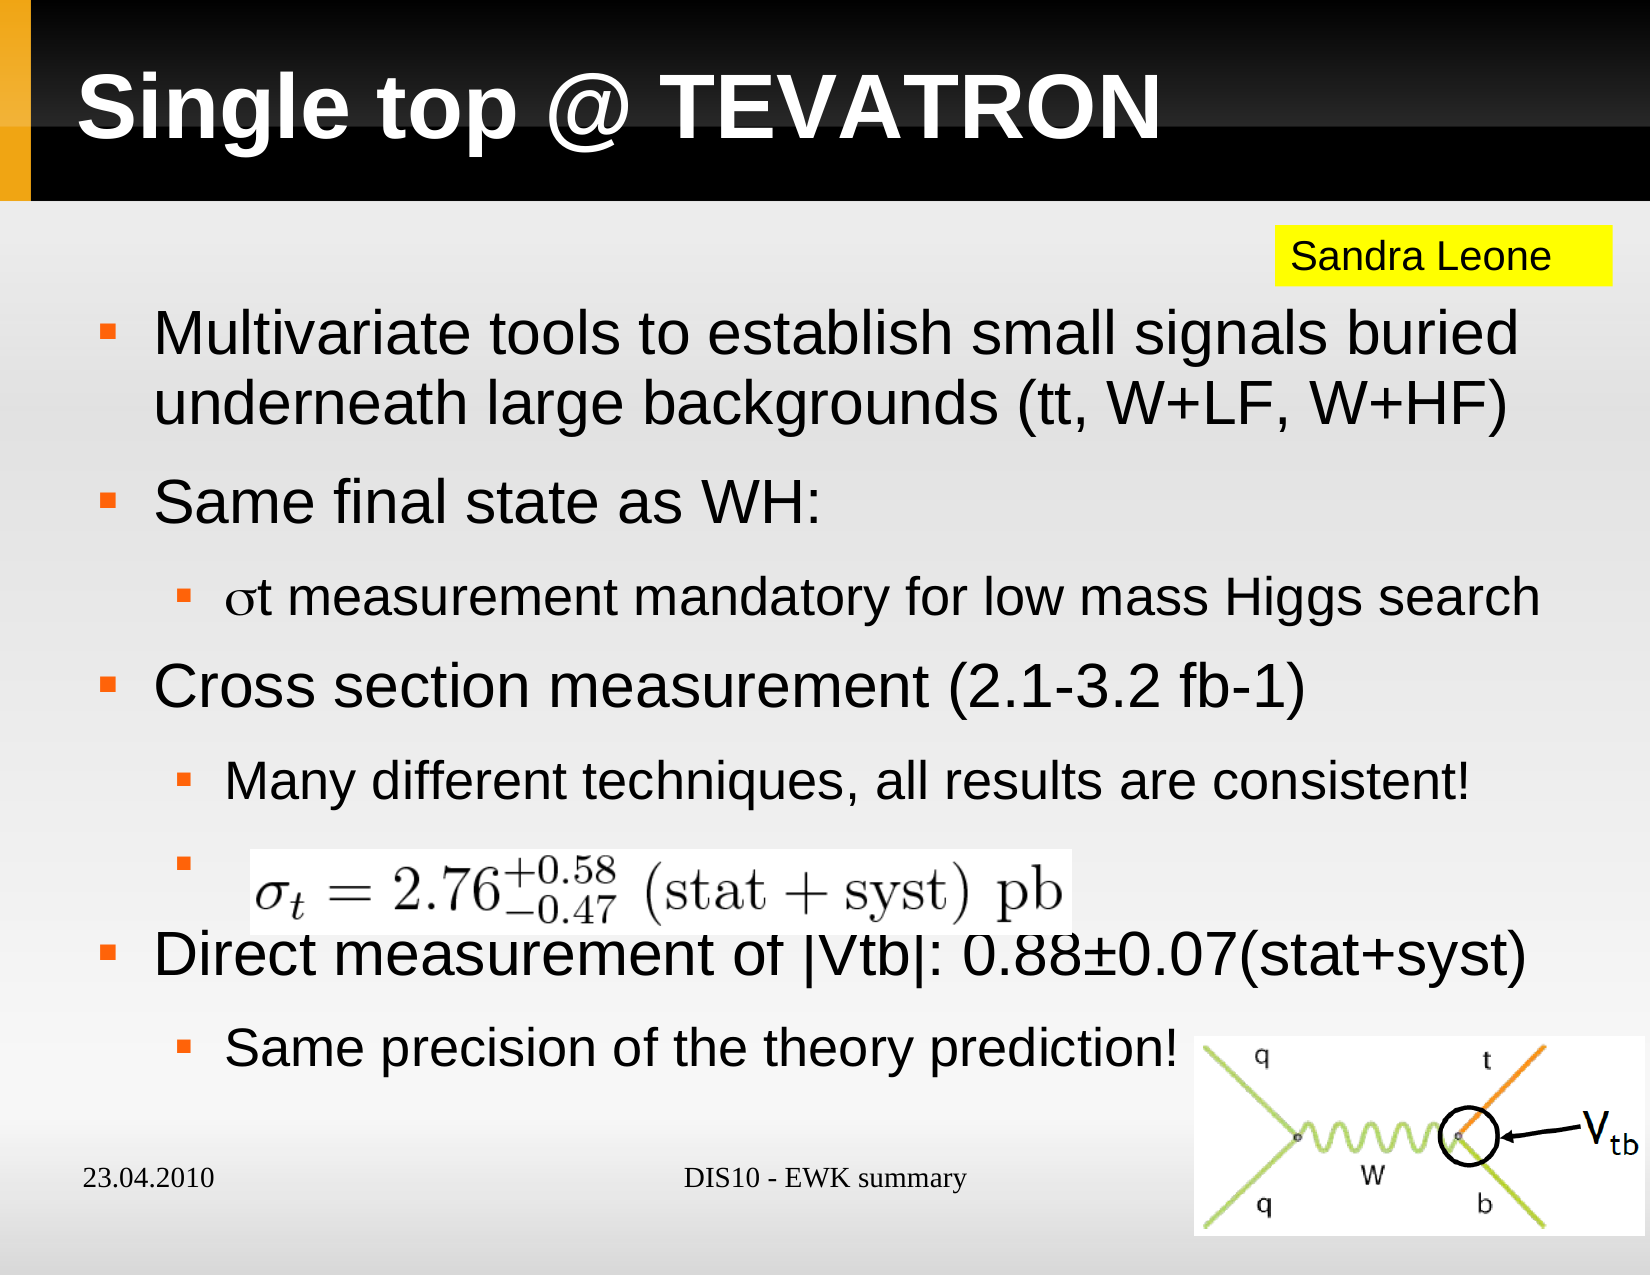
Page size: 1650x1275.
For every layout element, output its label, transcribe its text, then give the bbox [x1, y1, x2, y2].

title Single top @ TEVATRON [76, 7, 1562, 206]
picture [0, 0, 1650, 1275]
text_box Sandra Leone [1275, 225, 1613, 287]
list Multivariate tools to establish small signals buried underneath large backgrounds (tt, W+LF, W+HF) Same final state as WH: st measurement mandatory for low mass Higgs search Cross section measurement (2.1-3.2 fb-1) Many different techniques, all results are consistent! Direct measurement of |Vtb|: 0.88±0.07(stat+syst) Same precision of the theory prediction! [82, 298, 1568, 1126]
